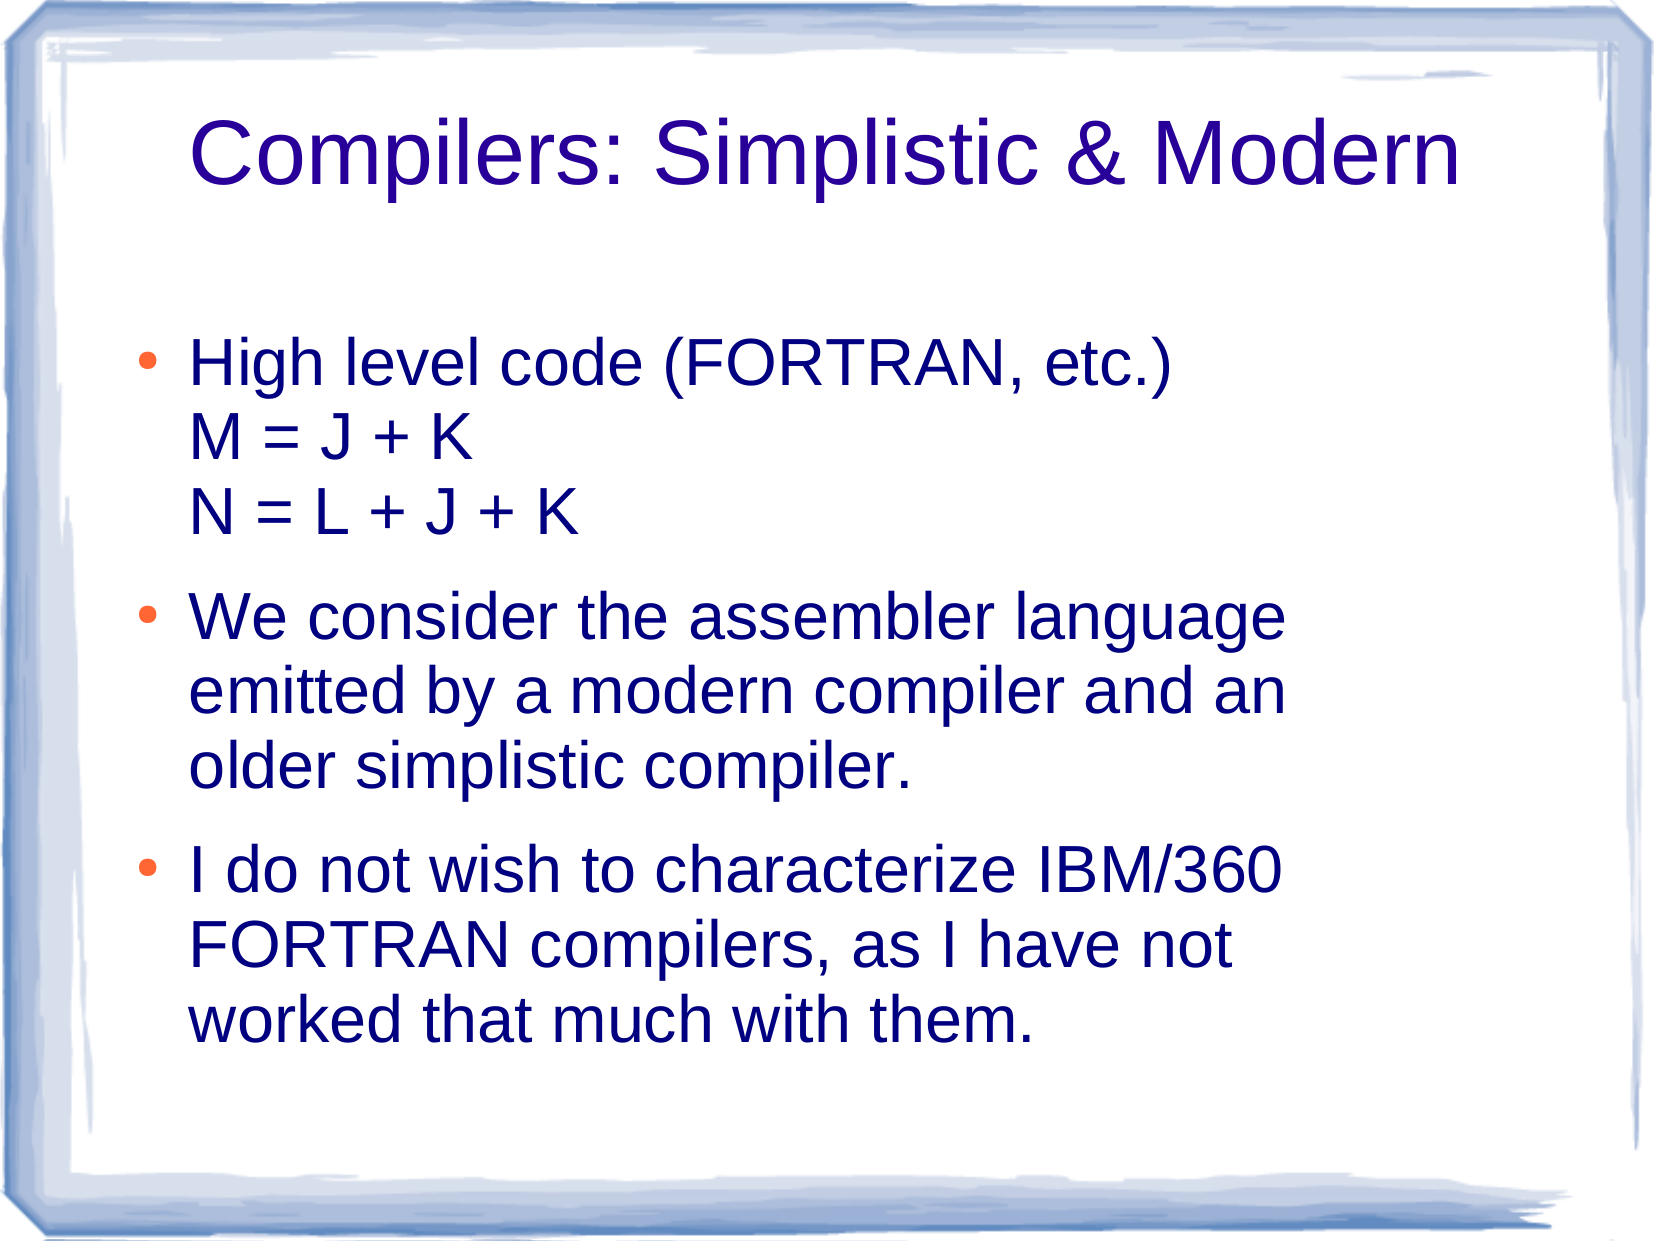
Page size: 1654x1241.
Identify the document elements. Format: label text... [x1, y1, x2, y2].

list High level code (FORTRAN, etc.) M = J + K N = L + J + K We consider the assembler language emitted by a modern compiler and an older simplistic compiler. I do not wish to characterize IBM/360 FORTRAN compilers, as I have not worked that much with them. [118, 324, 1571, 1057]
title Compilers: Simplistic & Modern [82, 56, 1571, 250]
picture [0, 0, 1654, 1241]
